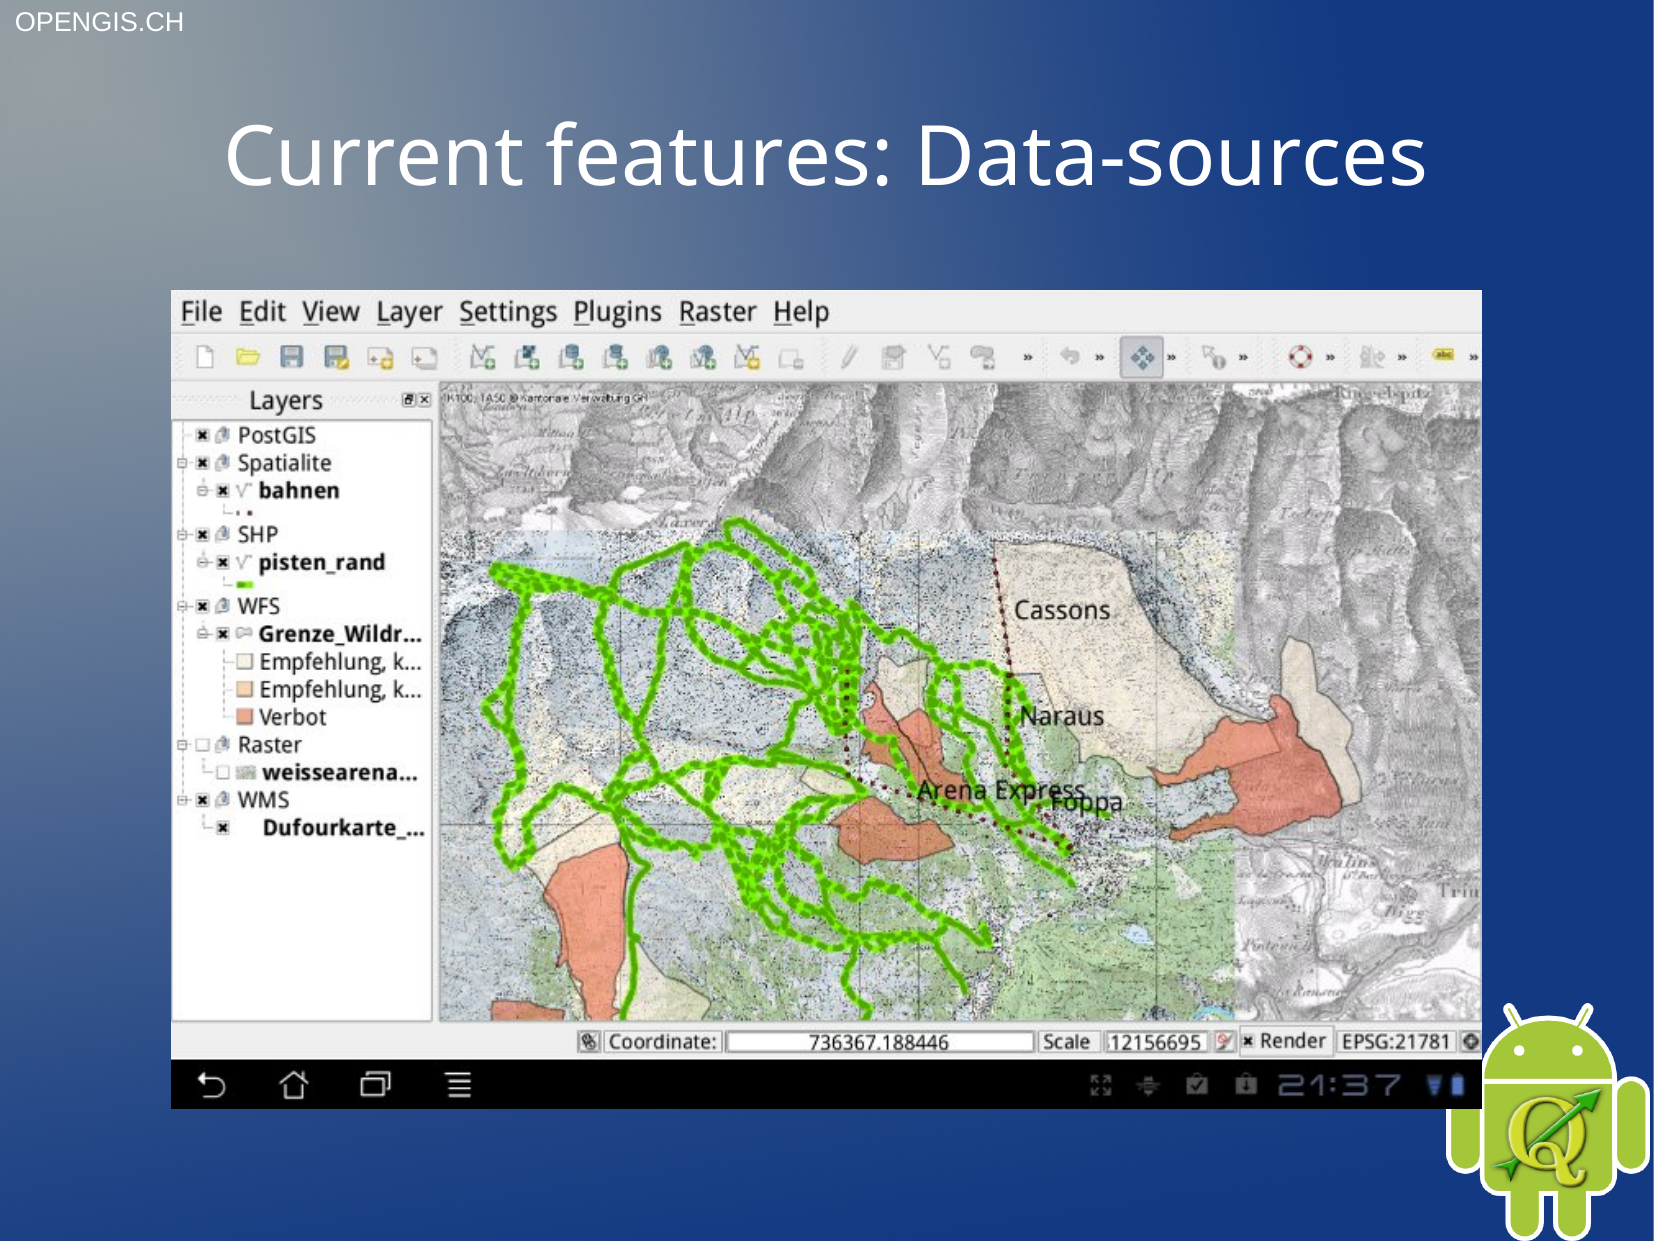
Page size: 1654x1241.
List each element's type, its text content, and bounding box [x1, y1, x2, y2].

title Current features: Data-sources [82, 49, 1571, 257]
picture [0, 0, 1654, 1241]
